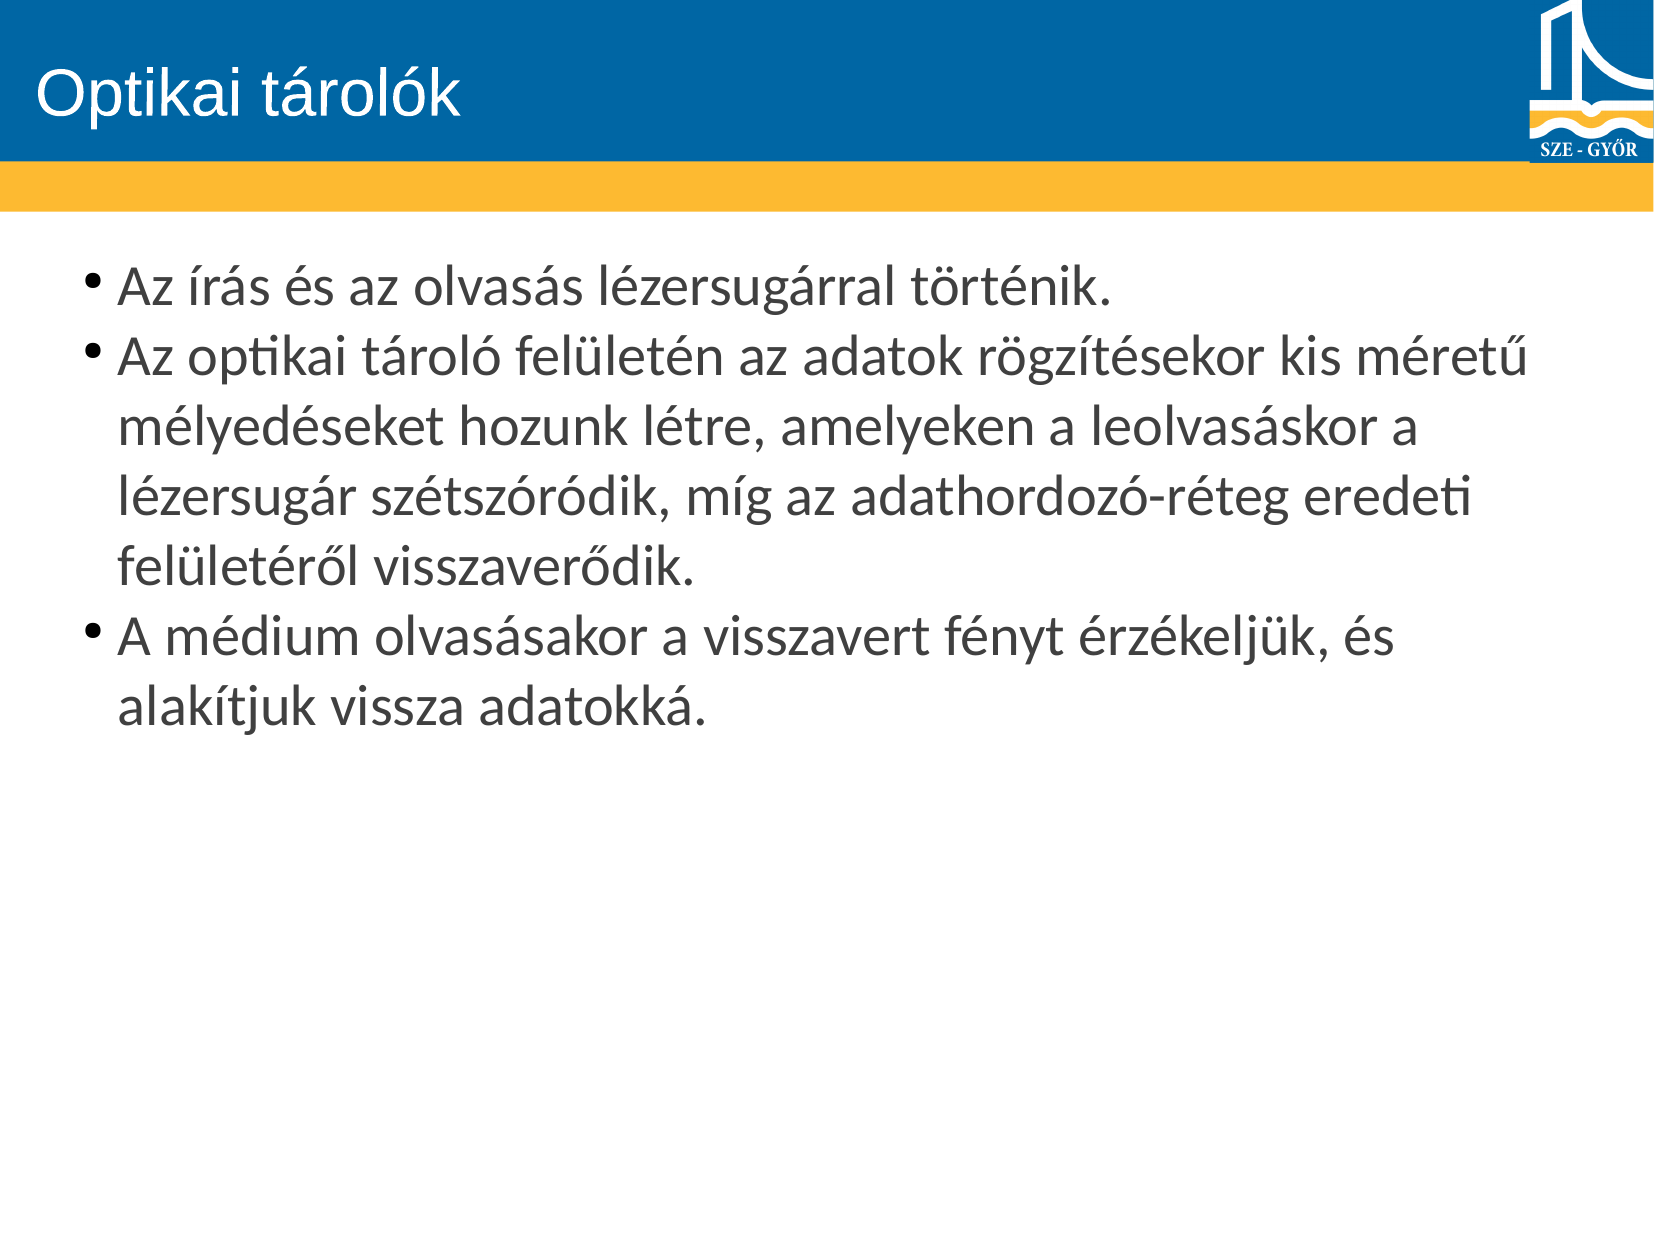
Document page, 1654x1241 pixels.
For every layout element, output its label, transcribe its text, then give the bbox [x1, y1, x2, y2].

text_box Az írás és az olvasás lézersugárral történik. Az optikai tároló felületén az adatok rögzítésekor kis méretű mélyedéseket hozunk létre, amelyeken a leolvasáskor a lézersugár szétszóródik, míg az adathordozó-réteg eredeti felületéről visszaverődik. A médium olvasásakor a visszavert fényt érzékeljük, és alakítjuk vissza adatokká. [82, 247, 1571, 1198]
text_box Optikai tárolók [34, 48, 1524, 144]
picture [1529, 0, 1654, 163]
